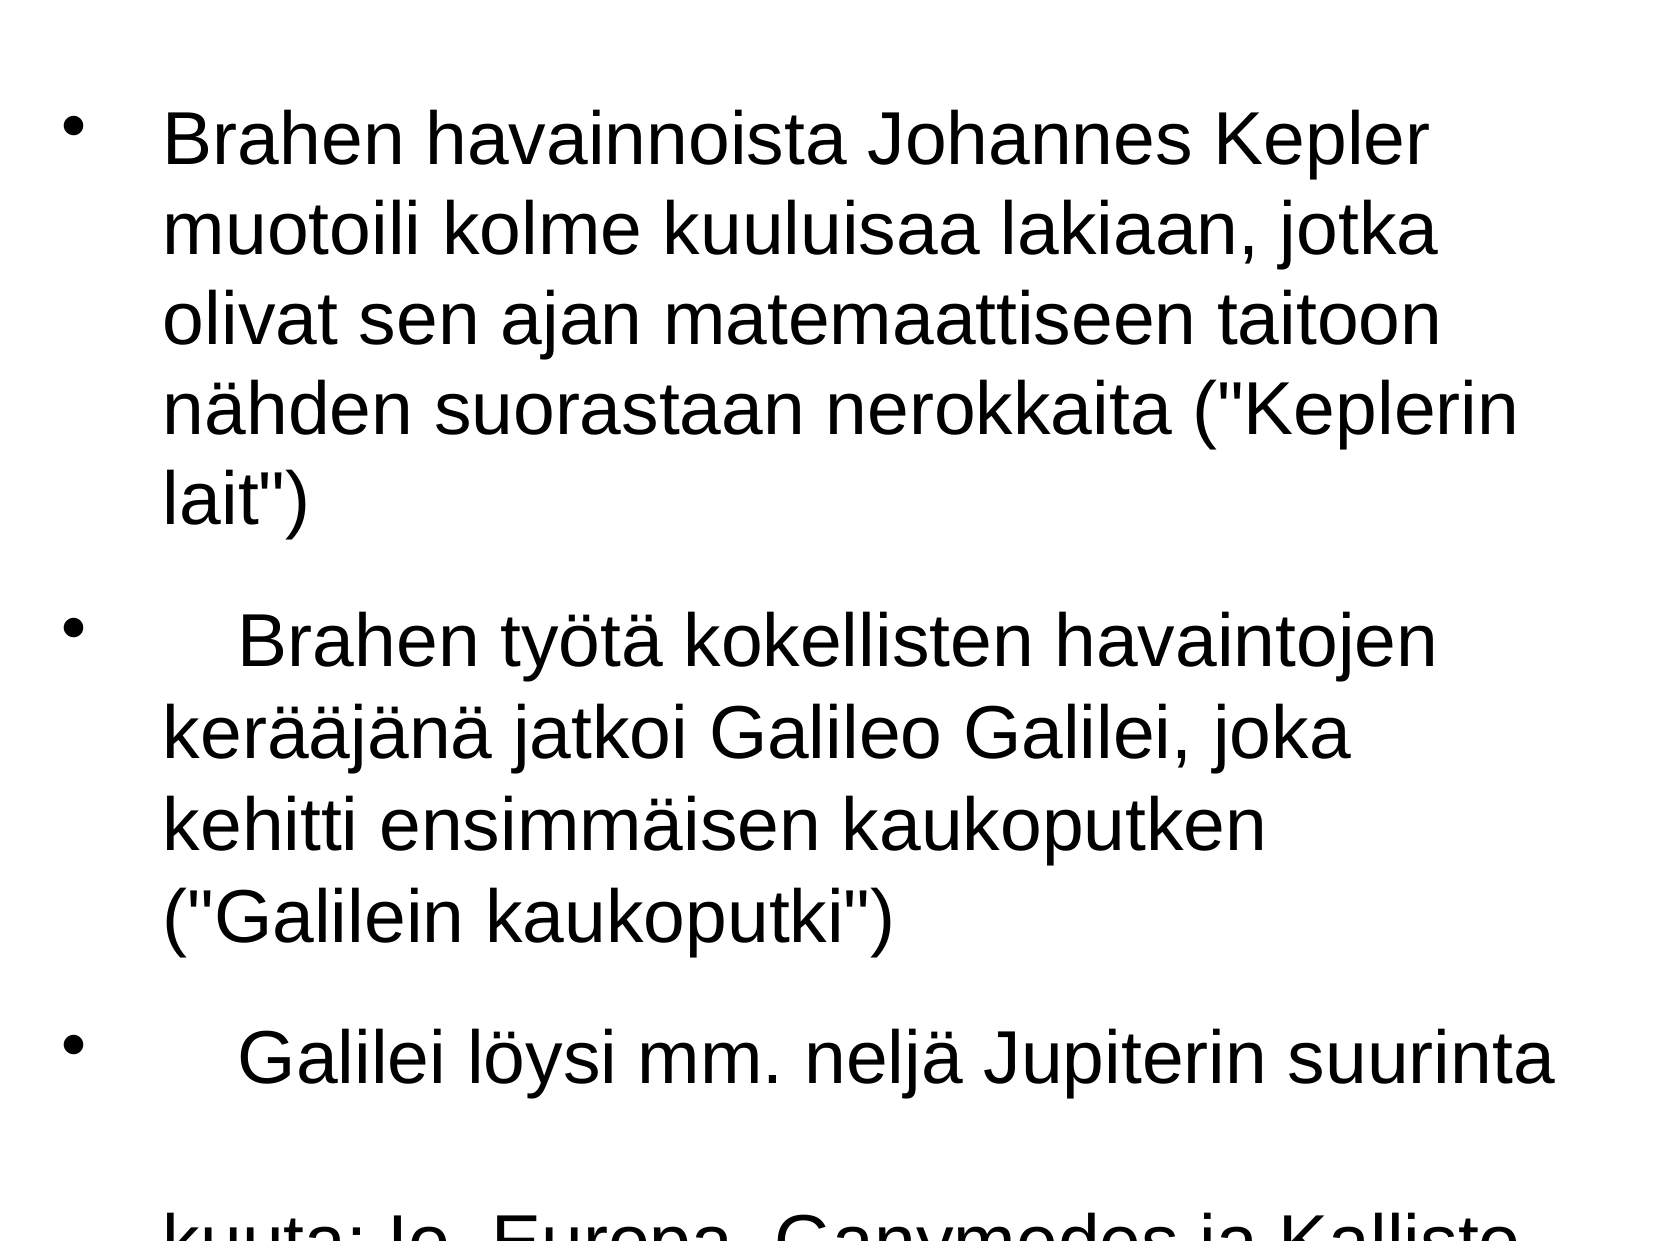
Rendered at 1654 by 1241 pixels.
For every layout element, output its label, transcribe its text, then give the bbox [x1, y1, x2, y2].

text_box Brahen havainnoista Johannes Kepler muotoili kolme kuuluisaa lakiaan, jotka olivat sen ajan matemaattiseen taitoon nähden suorastaan nerokkaita ("Keplerin lait") Brahen työtä kokellisten havaintojen kerääjänä jatkoi Galileo Galilei, joka kehitti ensimmäisen kaukoputken ("Galilein kaukoputki") Galilei löysi mm. neljä Jupiterin suurinta kuuta: Io, Europa, Ganymedes ja Kallisto [46, 82, 1583, 1050]
